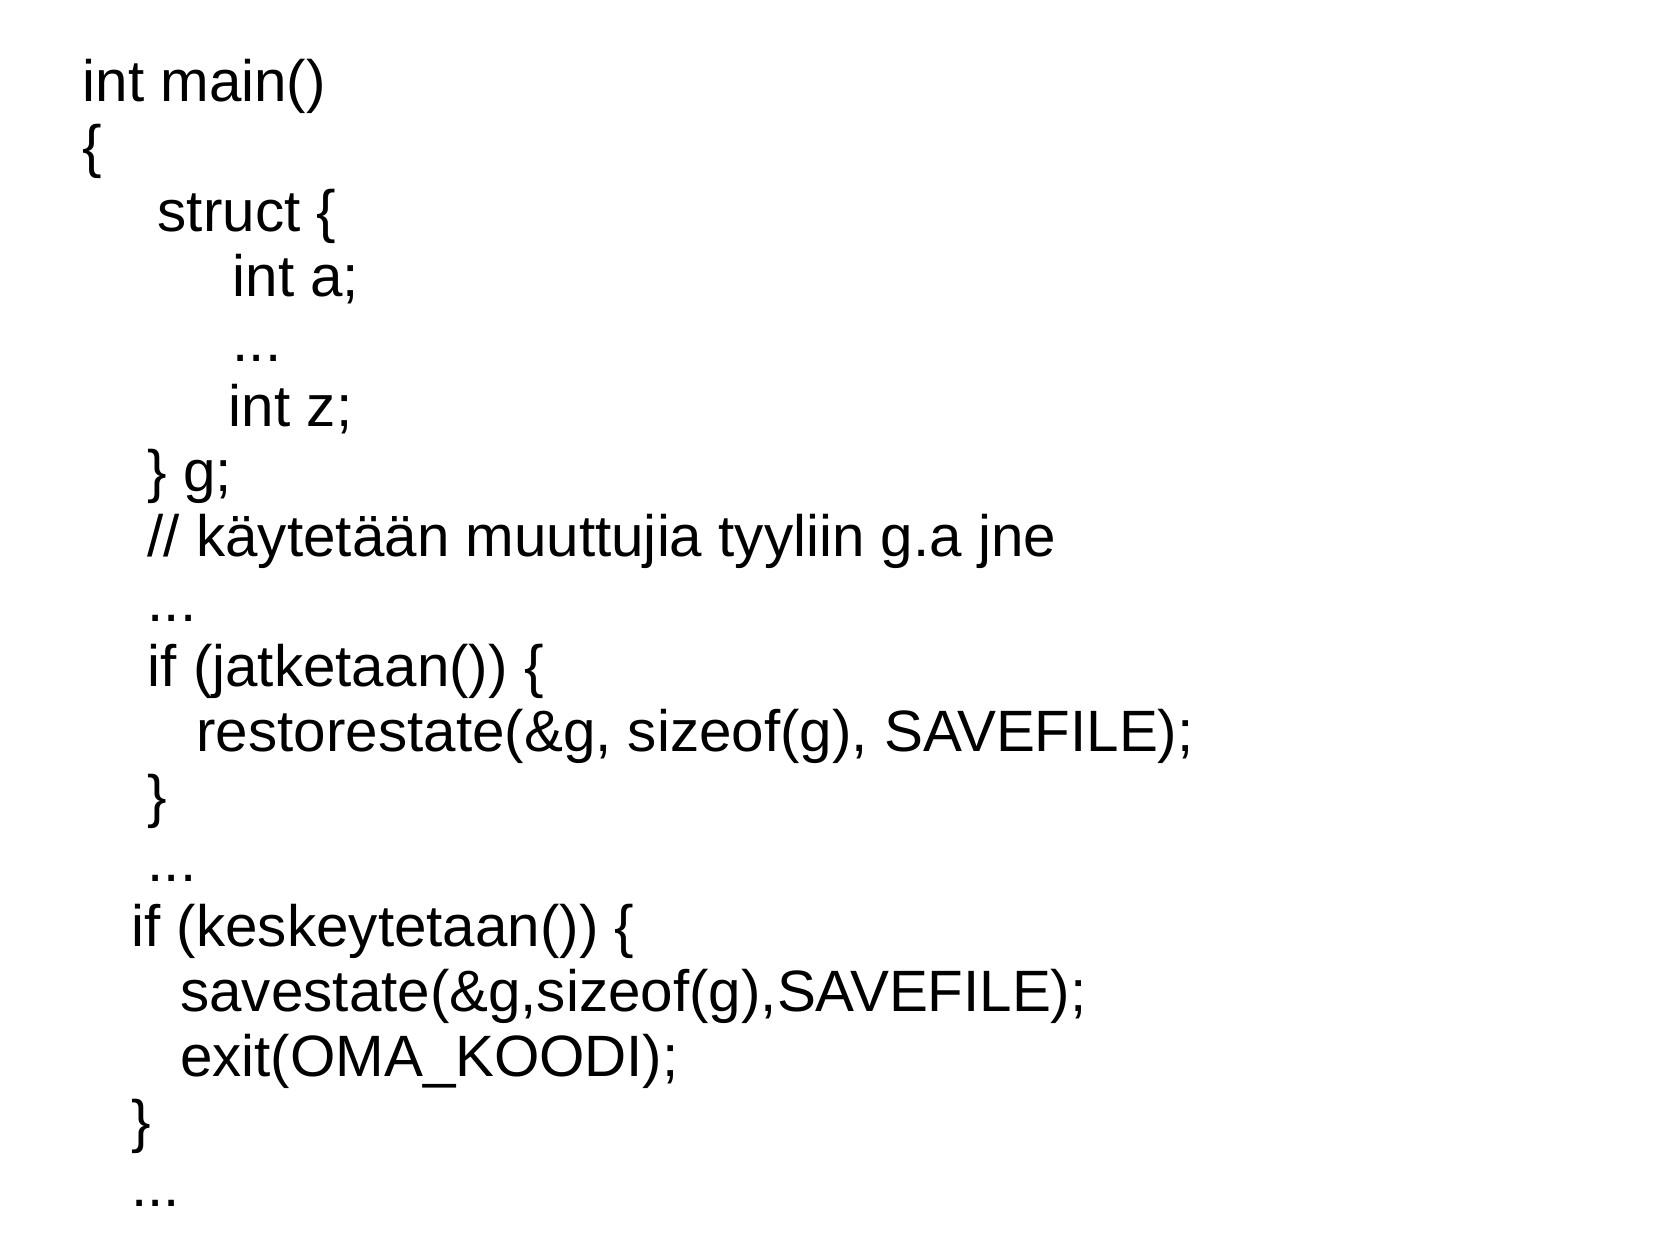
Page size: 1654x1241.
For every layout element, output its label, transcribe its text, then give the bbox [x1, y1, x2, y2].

text_box int main() { struct { int a; ... int z; } g; // käytetään muuttujia tyyliin g.a jne ... if (jatketaan()) { restorestate(&g, sizeof(g), SAVEFILE); } ... if (keskeytetaan()) { savestate(&g,sizeof(g),SAVEFILE); exit(OMA_KOODI); } ... [82, 48, 1571, 1241]
